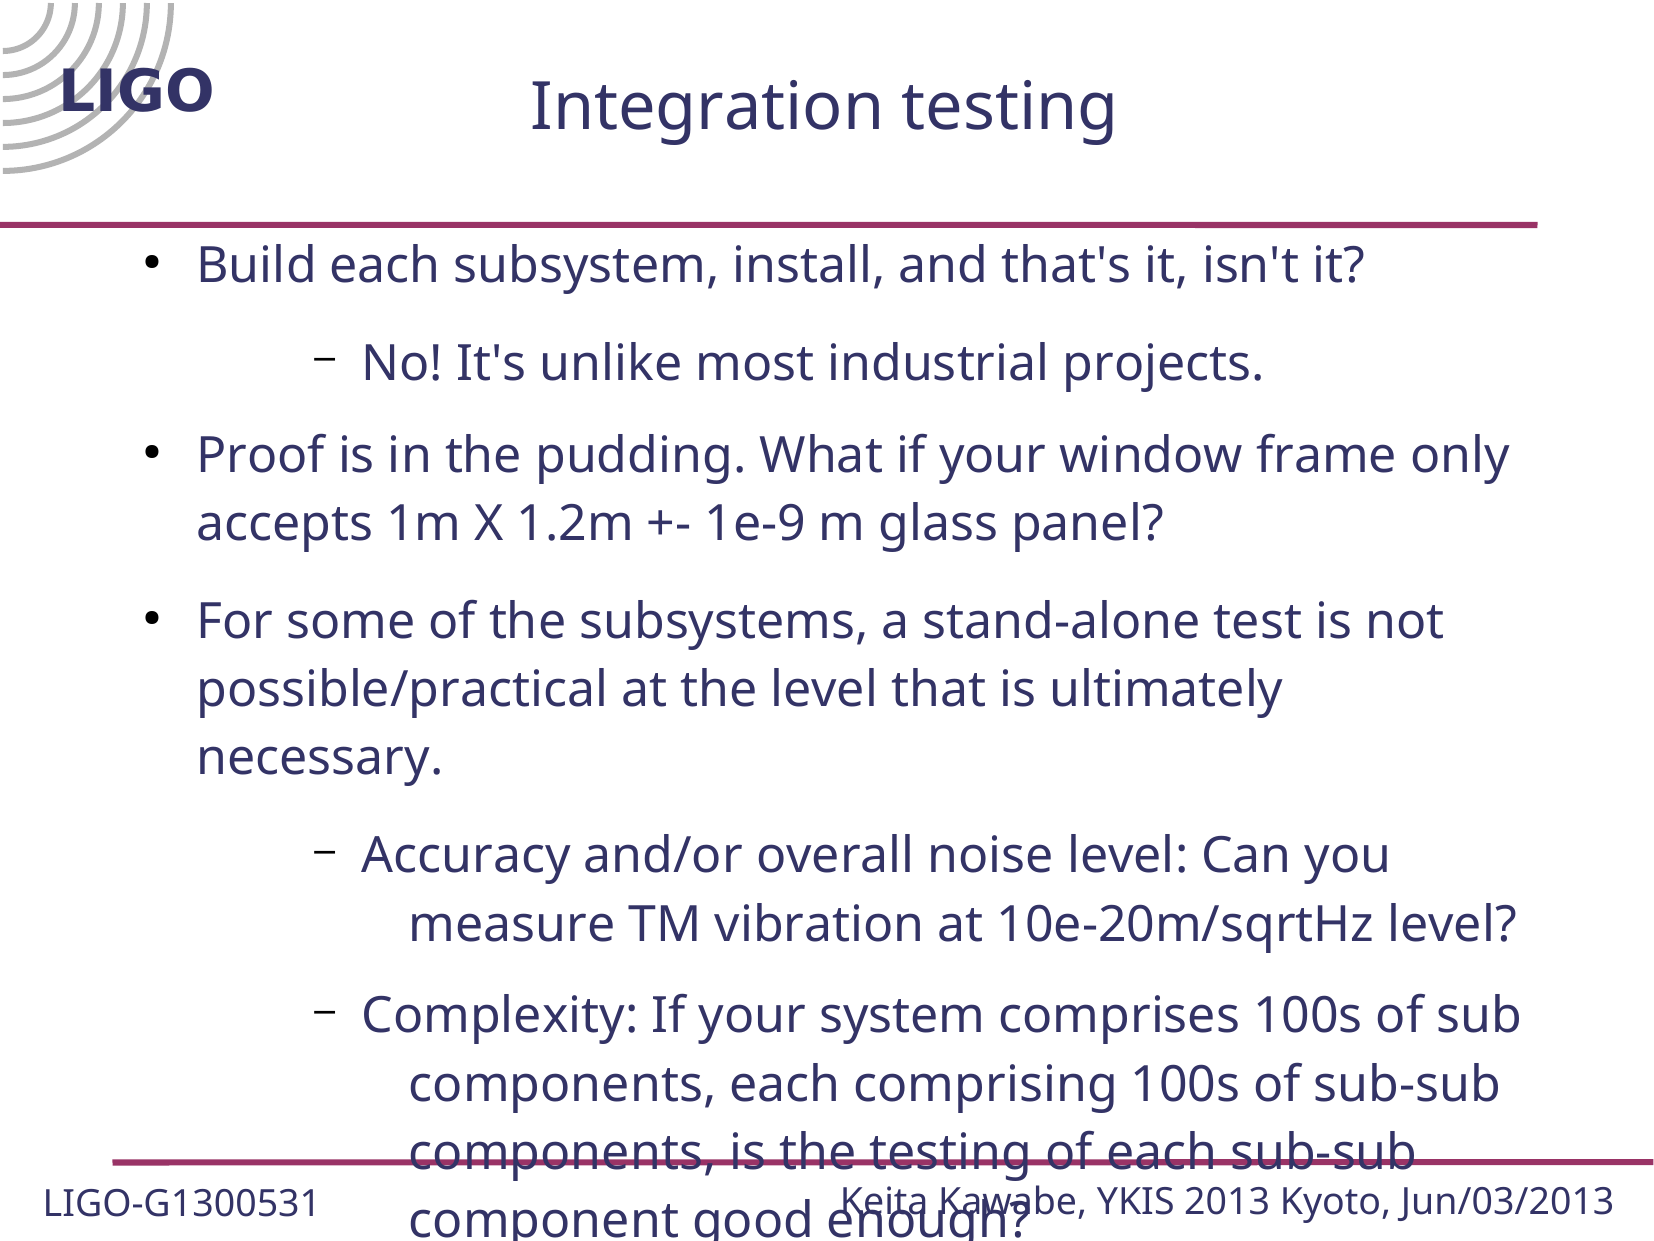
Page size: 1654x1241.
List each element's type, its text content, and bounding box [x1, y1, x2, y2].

title Integration testing [187, 0, 1463, 208]
list Build each subsystem, install, and that's it, isn't it? No! It's unlike most industrial projects. Proof is in the pudding. What if your window frame only accepts 1m X 1.2m +- 1e-9 m glass panel? For some of the subsystems, a stand-alone test is not possible/practical at the level that is ultimately necessary. Accuracy and/or overall noise level: Can you measure TM vibration at 10e-20m/sqrtHz level? Complexity: If your system comprises 100s of sub components, each comprising 100s of sub-sub components, is the testing of each sub-sub component good enough? [125, 229, 1538, 1146]
